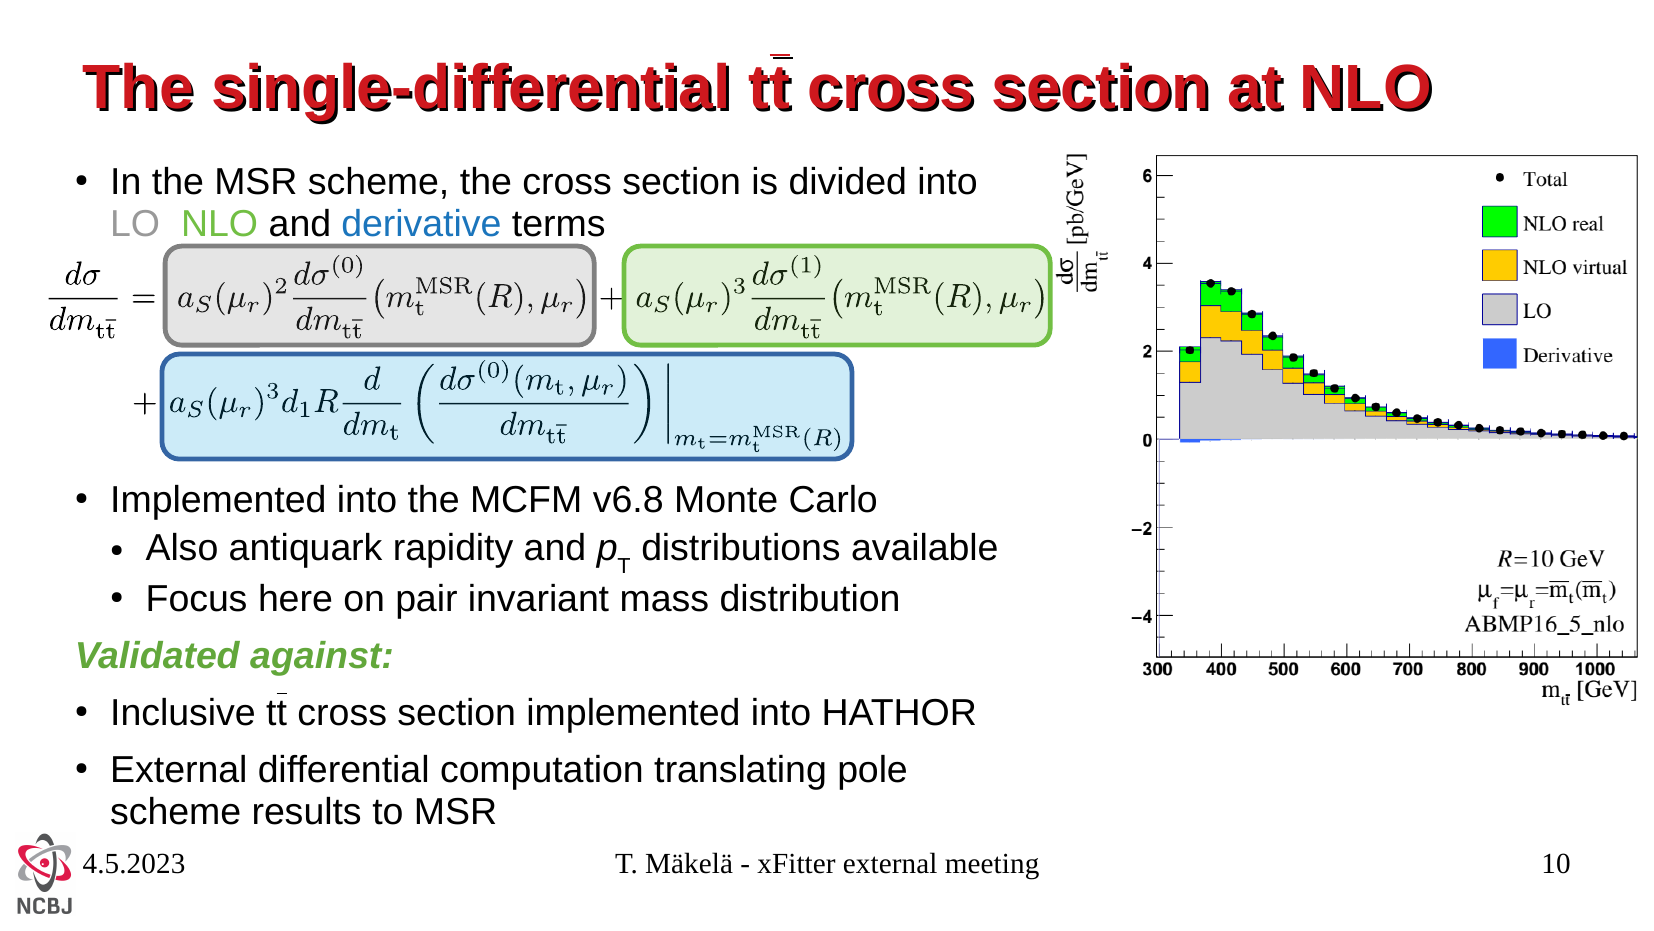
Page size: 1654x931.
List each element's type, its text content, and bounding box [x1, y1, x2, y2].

text_box [133, 354, 852, 460]
text_box [600, 246, 1051, 346]
title The single-differential tt cross section at NLO [82, 45, 1441, 136]
picture [1054, 149, 1654, 713]
picture [15, 832, 76, 916]
text_box In the MSR scheme, the cross section is divided into LO, NLO and derivative terms Implemented into the MCFM v6.8 Monte Carlo Also antiquark rapidity and pT distributions available Focus here on pair invariant mass distribution Validated against: Inclusive tt cross section implemented into HATHOR External differential computation translating pole scheme results to MSR [60, 153, 1055, 916]
text_box [48, 246, 595, 346]
